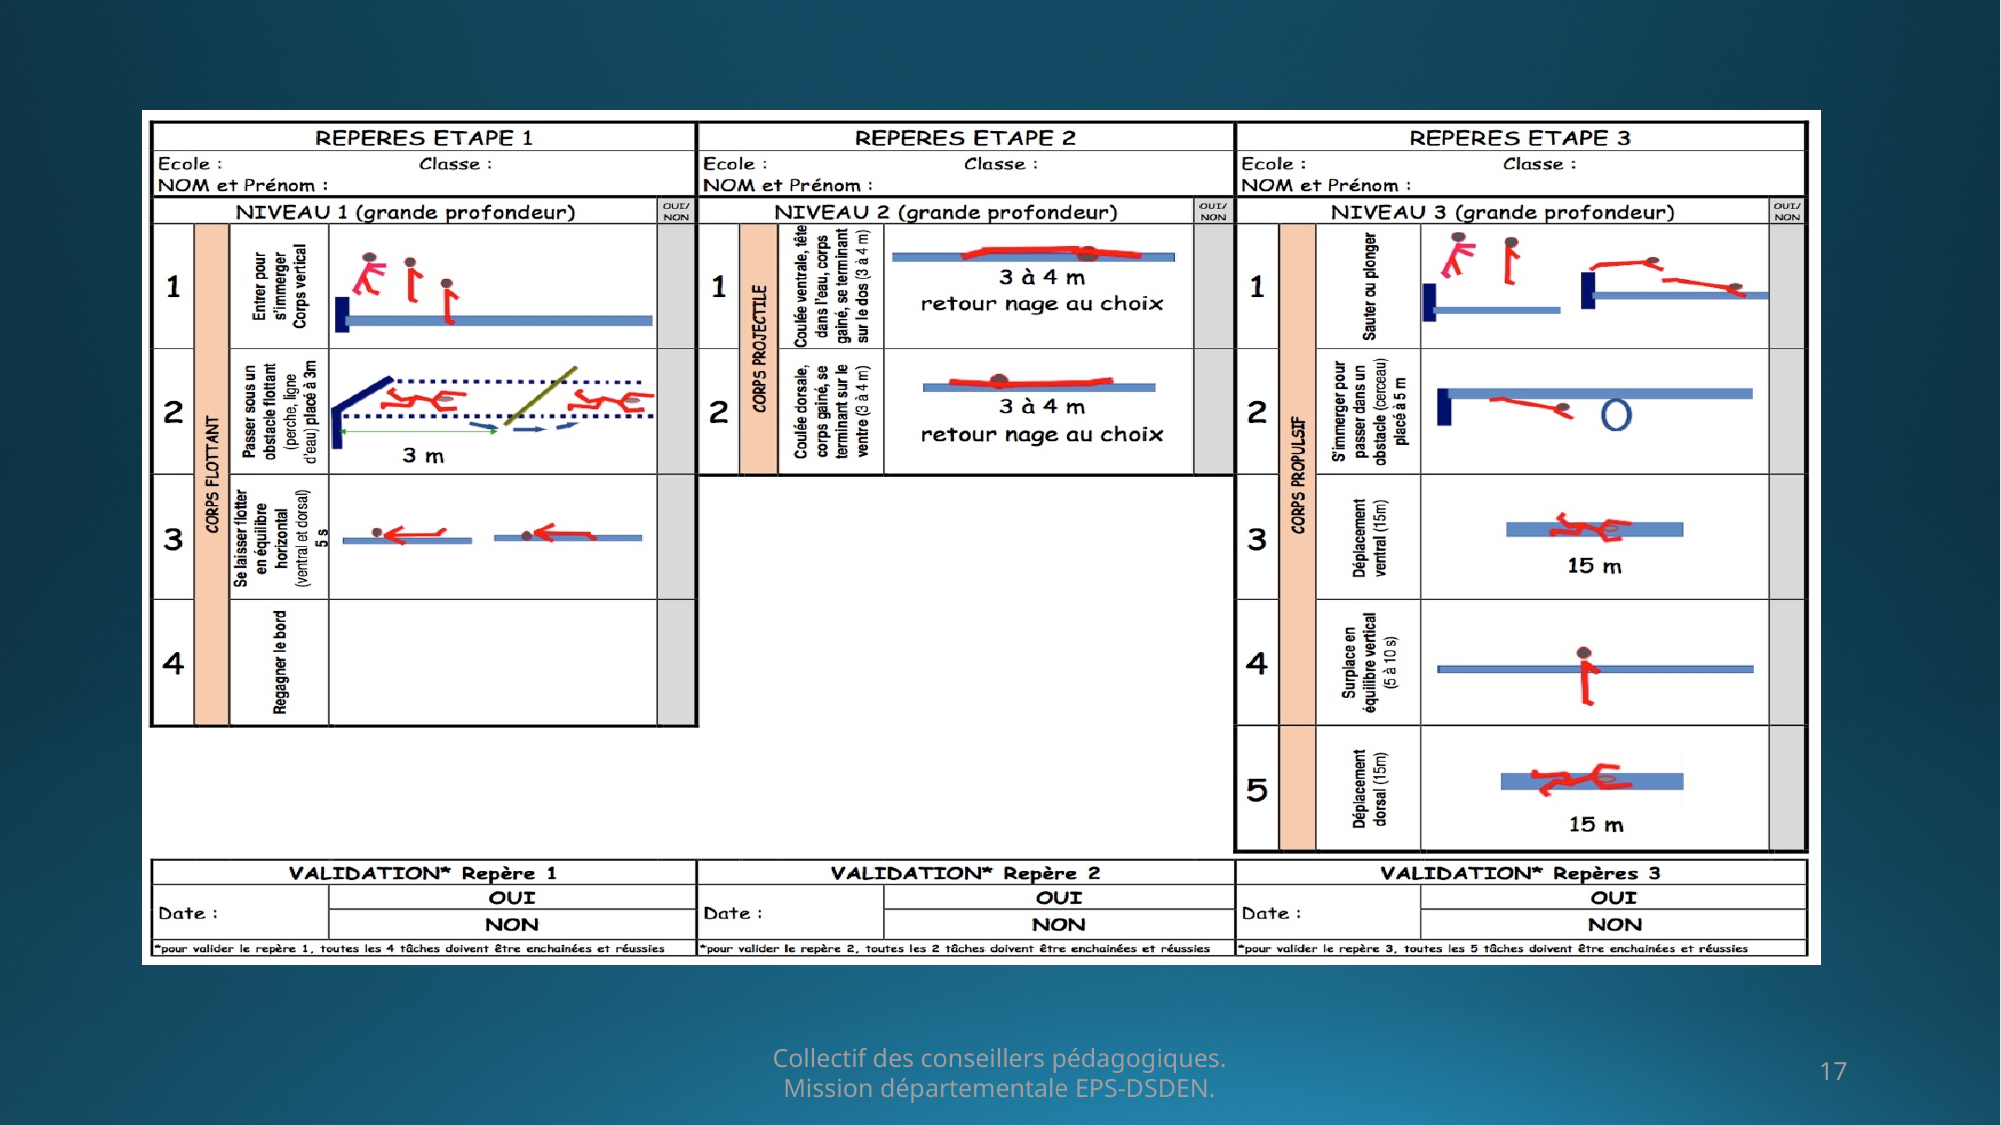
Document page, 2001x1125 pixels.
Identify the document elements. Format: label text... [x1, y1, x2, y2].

text_box Collectif des conseillers pédagogiques. Mission départementale EPS-DSDEN. [662, 1042, 1338, 1103]
text_box <numéro> [1412, 1042, 1863, 1103]
picture [0, 0, 2001, 1125]
